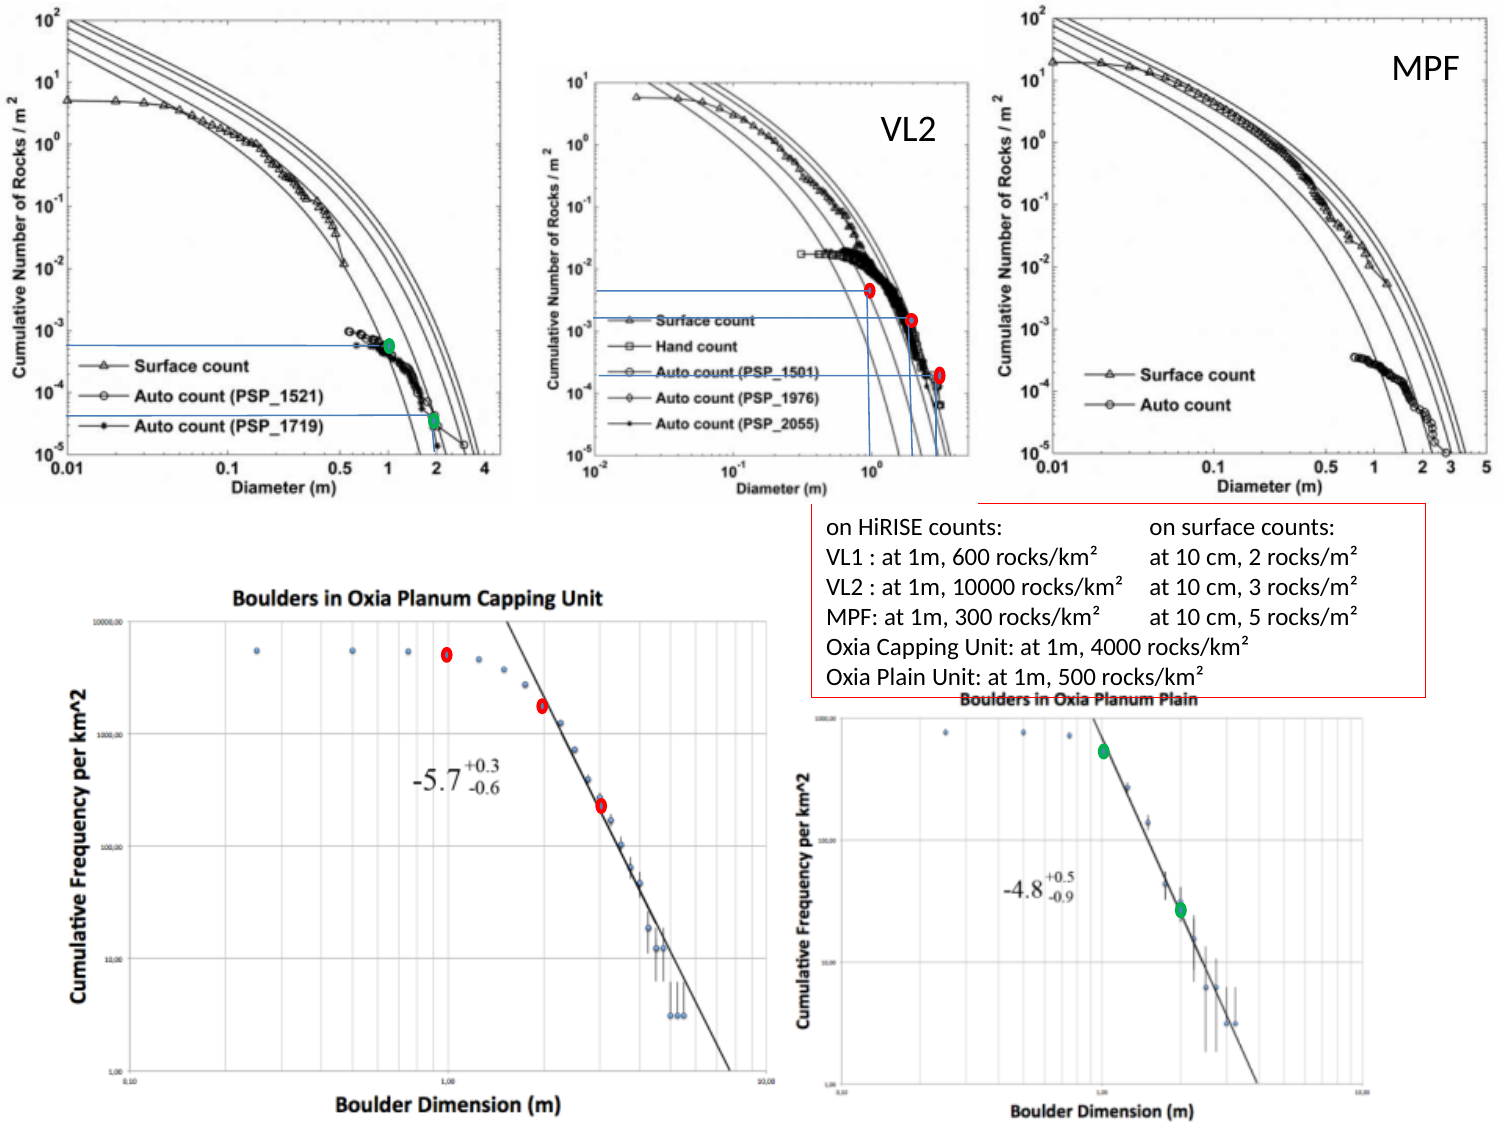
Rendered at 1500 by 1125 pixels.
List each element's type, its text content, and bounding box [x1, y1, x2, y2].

text_box [935, 368, 944, 383]
text_box [442, 648, 451, 661]
text_box [385, 340, 394, 352]
text_box VL2 [865, 96, 952, 157]
text_box [1099, 745, 1108, 758]
picture [53, 577, 1376, 1125]
picture [986, 0, 1499, 504]
picture [537, 66, 978, 504]
text_box on HiRISE counts: on surface counts: VL1 : at 1m, 600 rocks/km² at 10 cm, 2 rocks/m² VL2 : at 1m, 10000 rocks/km² at 10 cm, 3 rocks/m² MPF: at 1m, 300 rocks/km² at 10 cm, 5 rocks/m² Oxia Capping Unit: at 1m, 4000 rocks/km² Oxia Plain Unit: at 1m, 500 rocks/km² [811, 503, 1426, 698]
picture [0, 2, 509, 504]
text_box [906, 315, 917, 326]
text_box [430, 415, 438, 427]
text_box MPF [1376, 36, 1475, 96]
text_box [1176, 904, 1185, 917]
text_box [597, 800, 606, 812]
text_box [538, 700, 546, 713]
text_box [866, 284, 874, 297]
